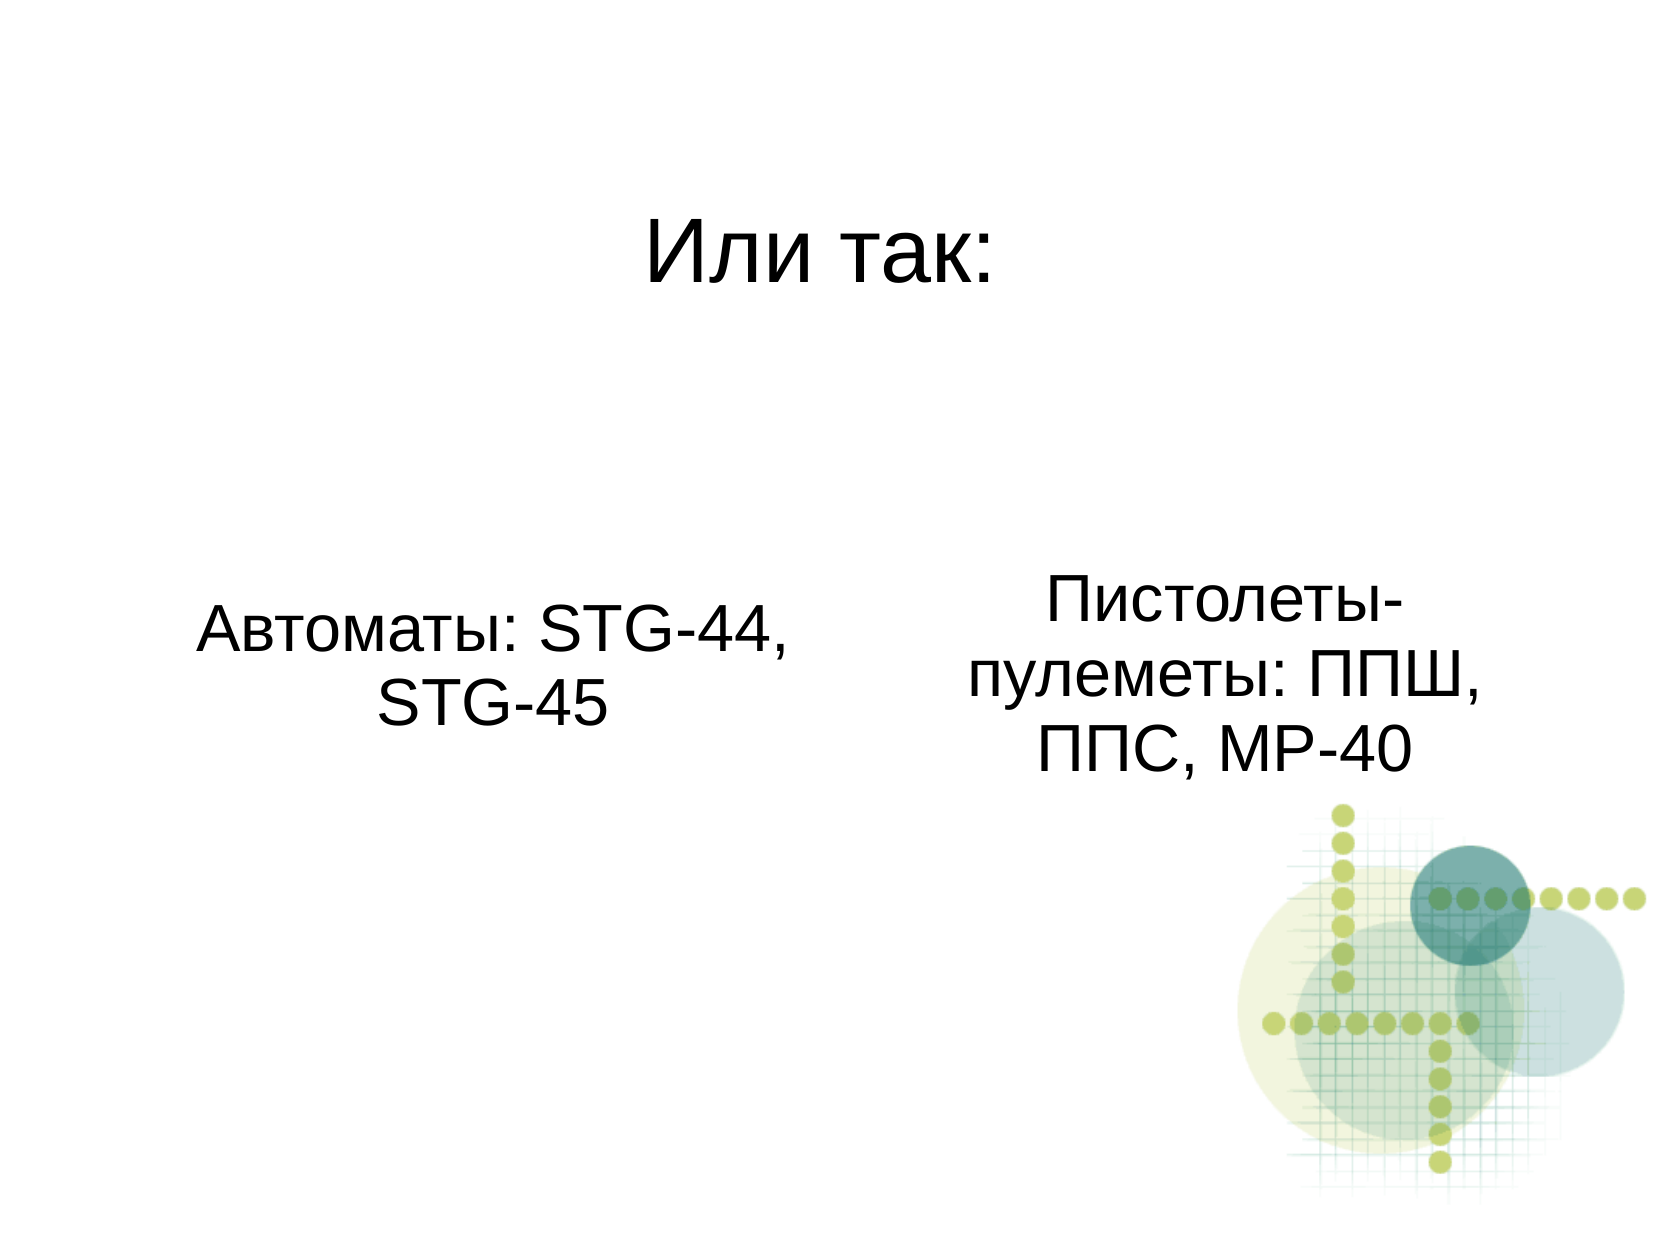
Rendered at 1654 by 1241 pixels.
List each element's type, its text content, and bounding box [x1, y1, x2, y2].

title Или так: [76, 147, 1565, 355]
list Пистолеты-пулеметы: ППШ, ППС, MP-40 [826, 561, 1553, 975]
picture [1224, 792, 1654, 1211]
list Автоматы: STG-44, STG-45 [130, 590, 826, 878]
